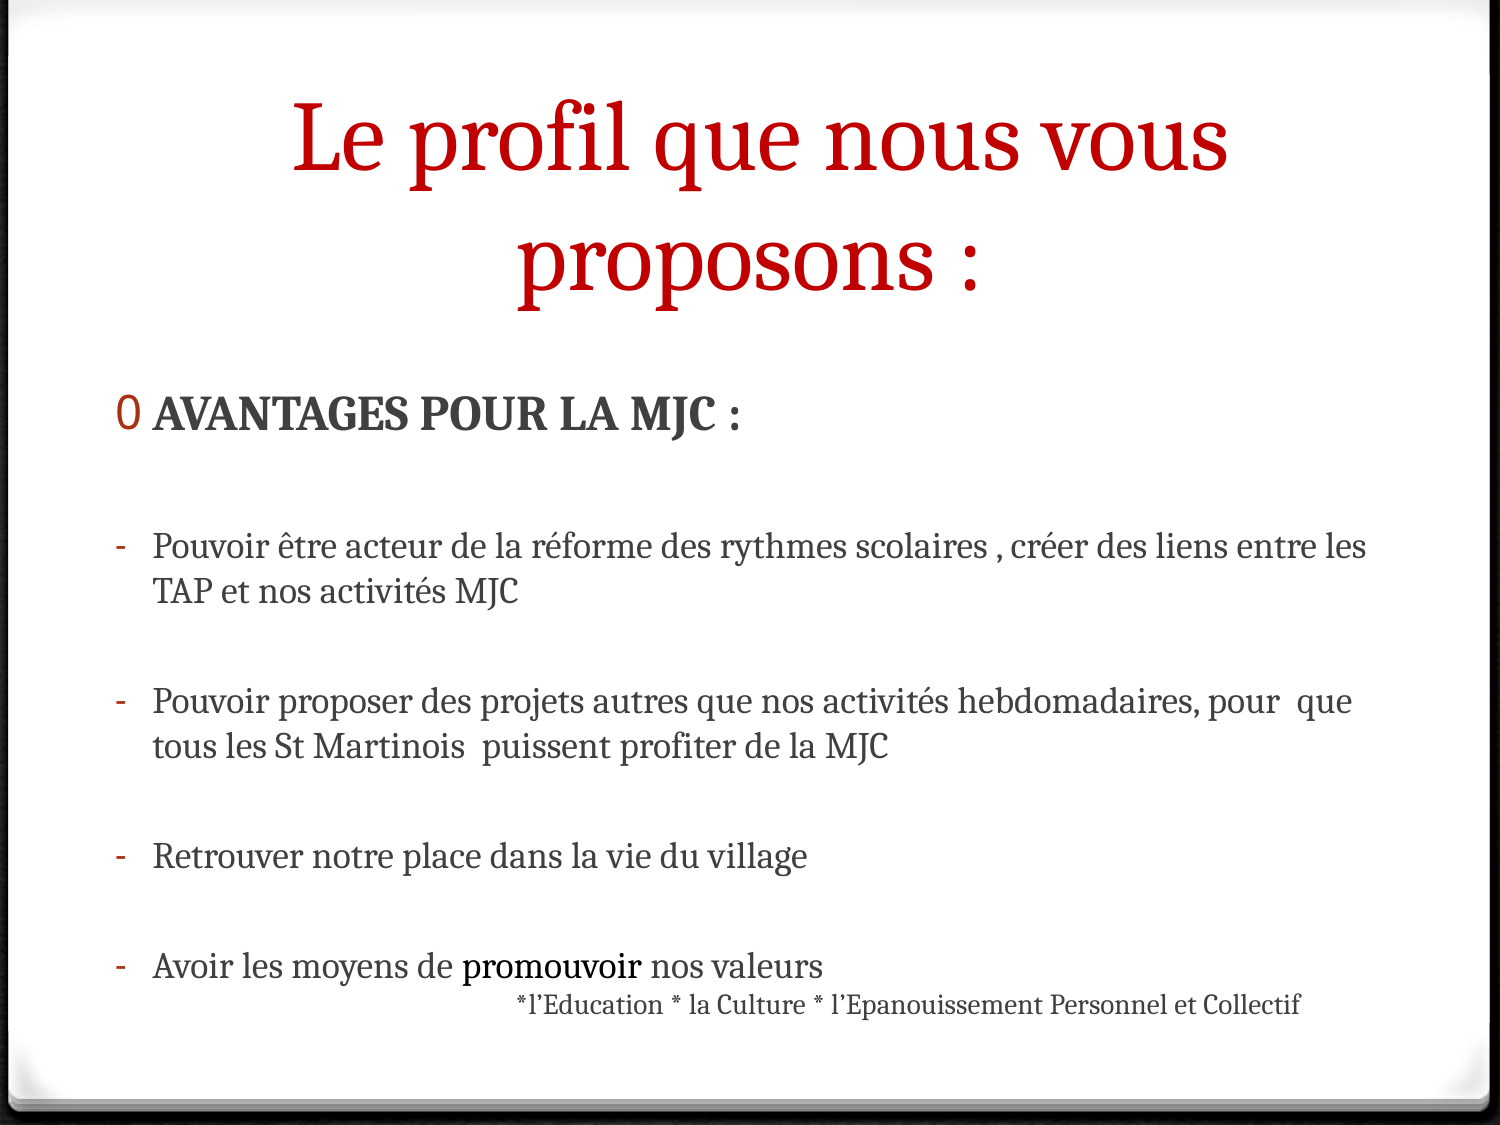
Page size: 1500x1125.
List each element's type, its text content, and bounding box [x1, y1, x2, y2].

picture [0, 0, 1500, 1125]
title Le profil que nous vous proposons : [90, 71, 1410, 309]
list AVANTAGES POUR LA MJC : Pouvoir être acteur de la réforme des rythmes scolaires , créer des liens entre les TAP et nos activités MJC Pouvoir proposer des projets autres que nos activités hebdomadaires, pour que tous les St Martinois puissent profiter de la MJC Retrouver notre place dans la vie du village Avoir les moyens de promouvoir nos valeurs *l’Education * la Culture * l’Epanouissement Personnel et Collectif [100, 373, 1400, 1022]
